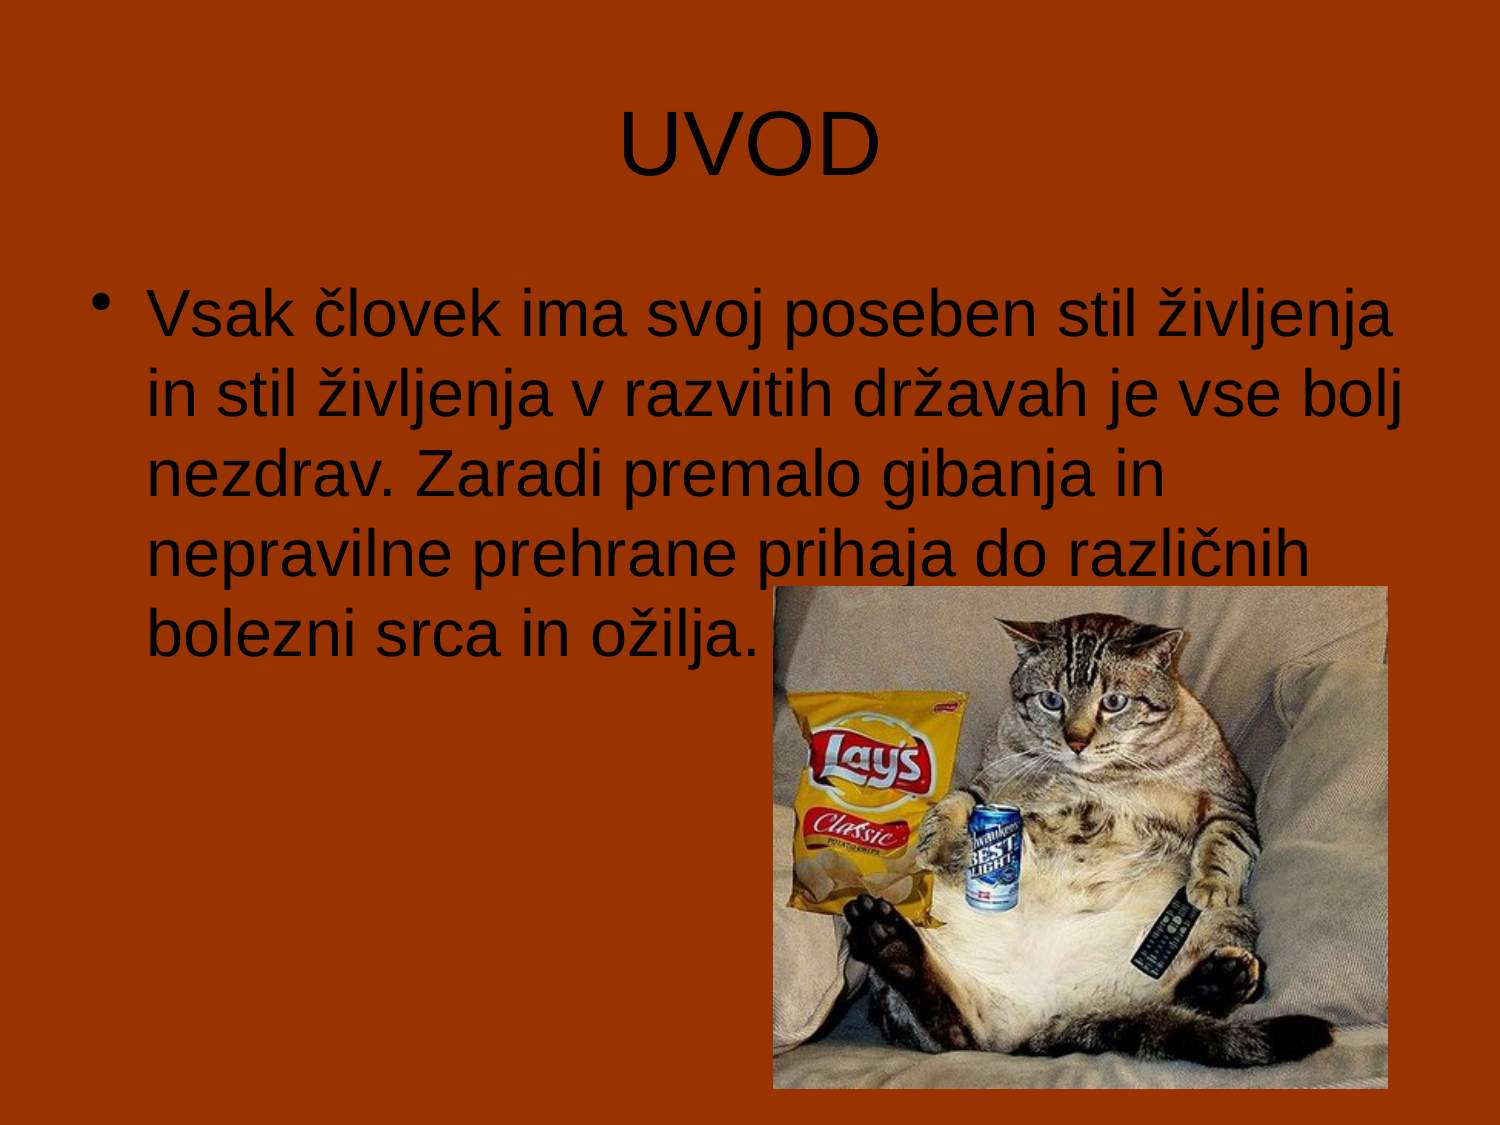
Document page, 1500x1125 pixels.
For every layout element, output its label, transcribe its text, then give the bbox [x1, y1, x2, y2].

list Vsak človek ima svoj poseben stil življenja in stil življenja v razvitih državah je vse bolj nezdrav. Zaradi premalo gibanja in nepravilne prehrane prihaja do različnih bolezni srca in ožilja. [75, 262, 1425, 1005]
picture [773, 586, 1388, 1089]
title UVOD [75, 45, 1425, 233]
